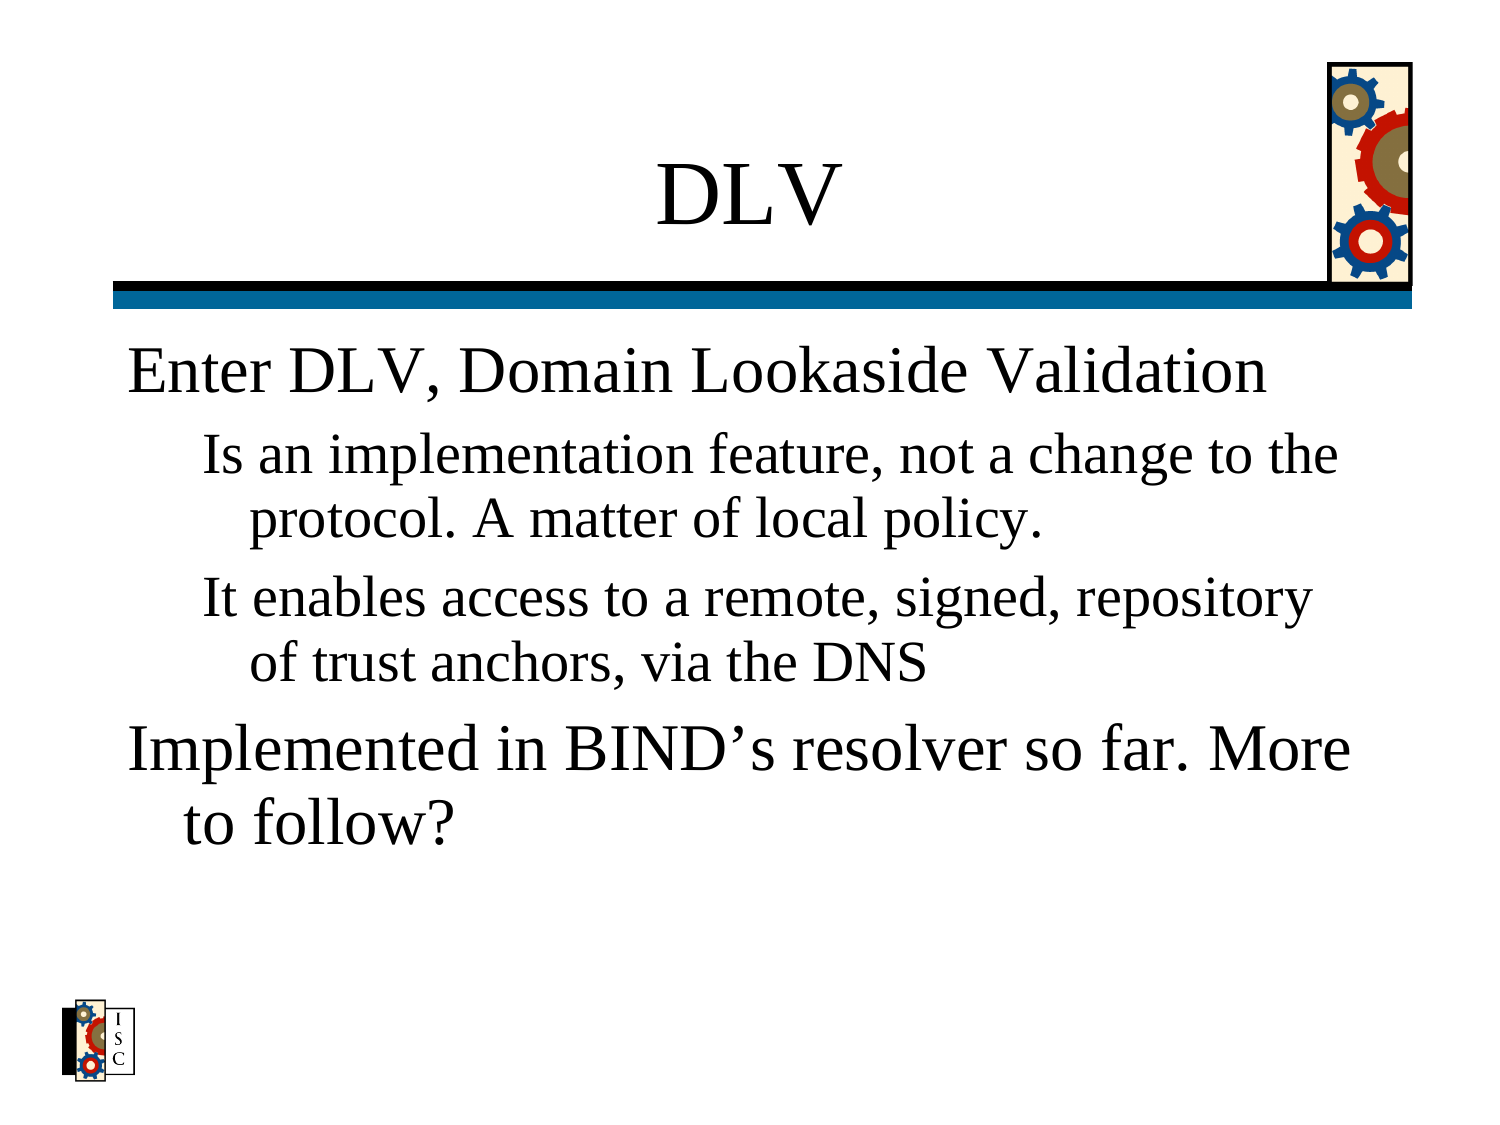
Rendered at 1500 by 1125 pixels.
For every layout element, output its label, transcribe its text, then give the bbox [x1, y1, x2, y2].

list Enter DLV, Domain Lookaside Validation Is an implementation feature, not a change to the protocol. A matter of local policy. It enables access to a remote, signed, repository of trust anchors, via the DNS Implemented in BIND’s resolver so far. More to follow? [112, 324, 1388, 1001]
title DLV [112, 99, 1327, 281]
picture [62, 999, 135, 1082]
picture [1327, 62, 1413, 286]
